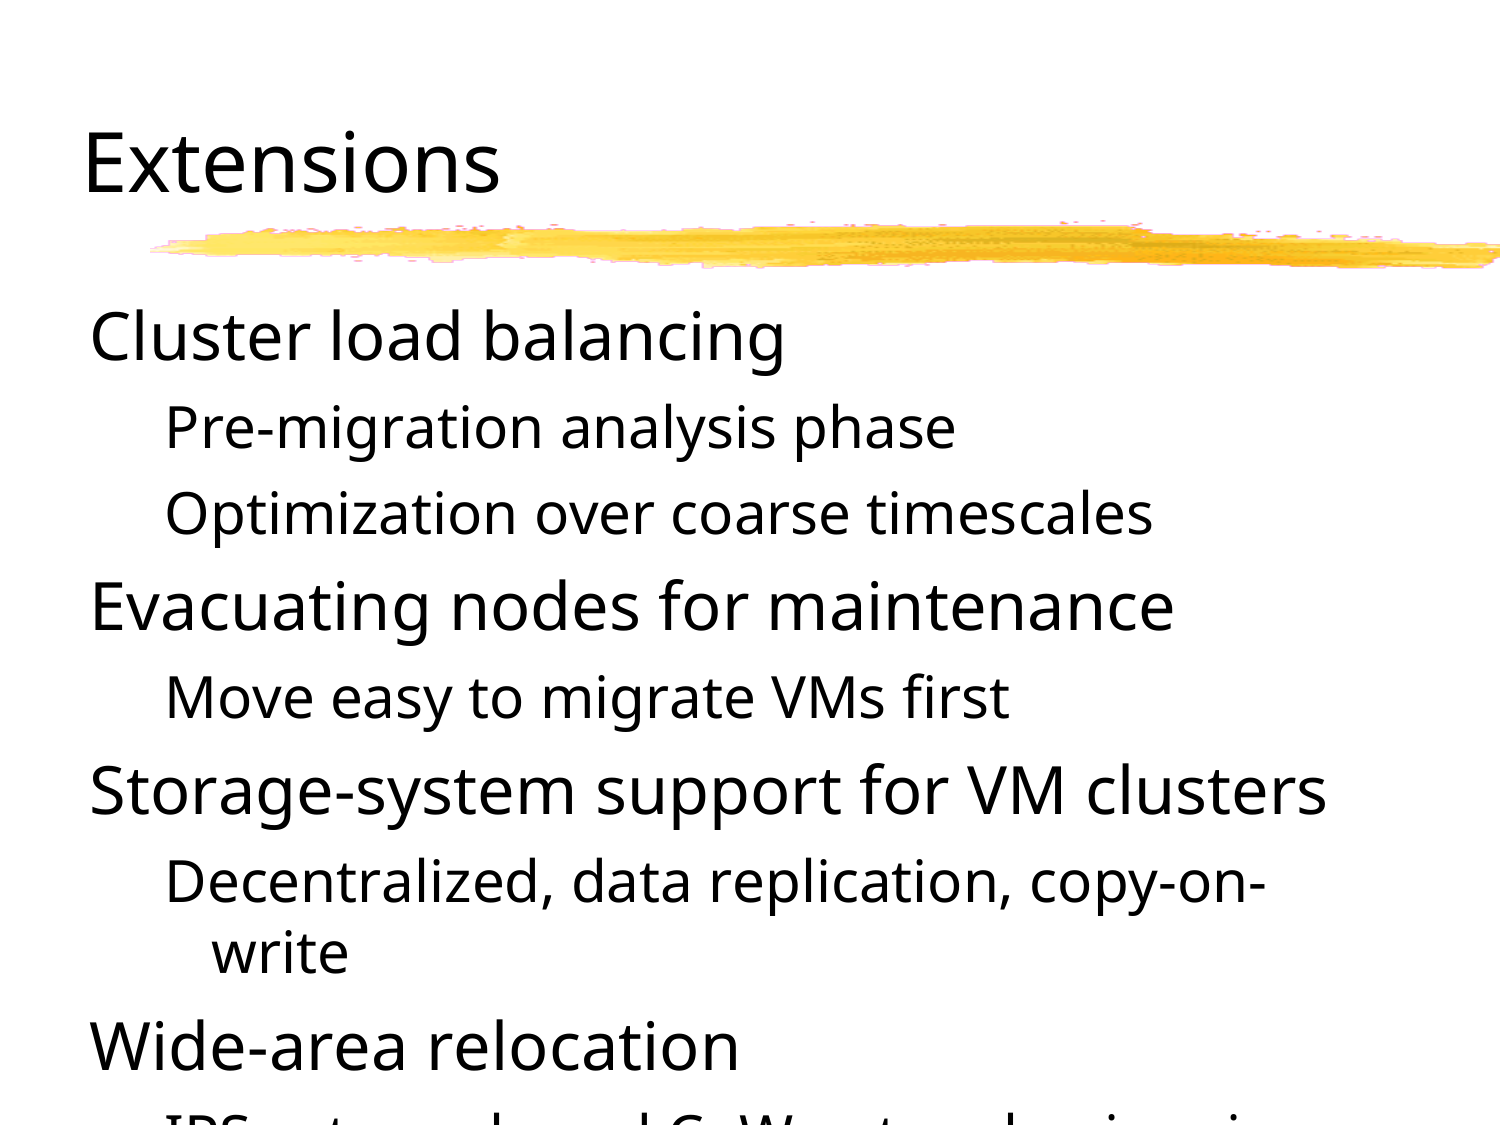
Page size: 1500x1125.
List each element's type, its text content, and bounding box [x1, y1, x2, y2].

list Cluster load balancing Pre-migration analysis phase Optimization over coarse timescales Evacuating nodes for maintenance Move easy to migrate VMs first Storage-system support for VM clusters Decentralized, data replication, copy-on-write Wide-area relocation IPSec tunnels and CoW network mirroring [74, 287, 1417, 1075]
title Extensions [66, 37, 1342, 225]
picture [150, 215, 1500, 279]
